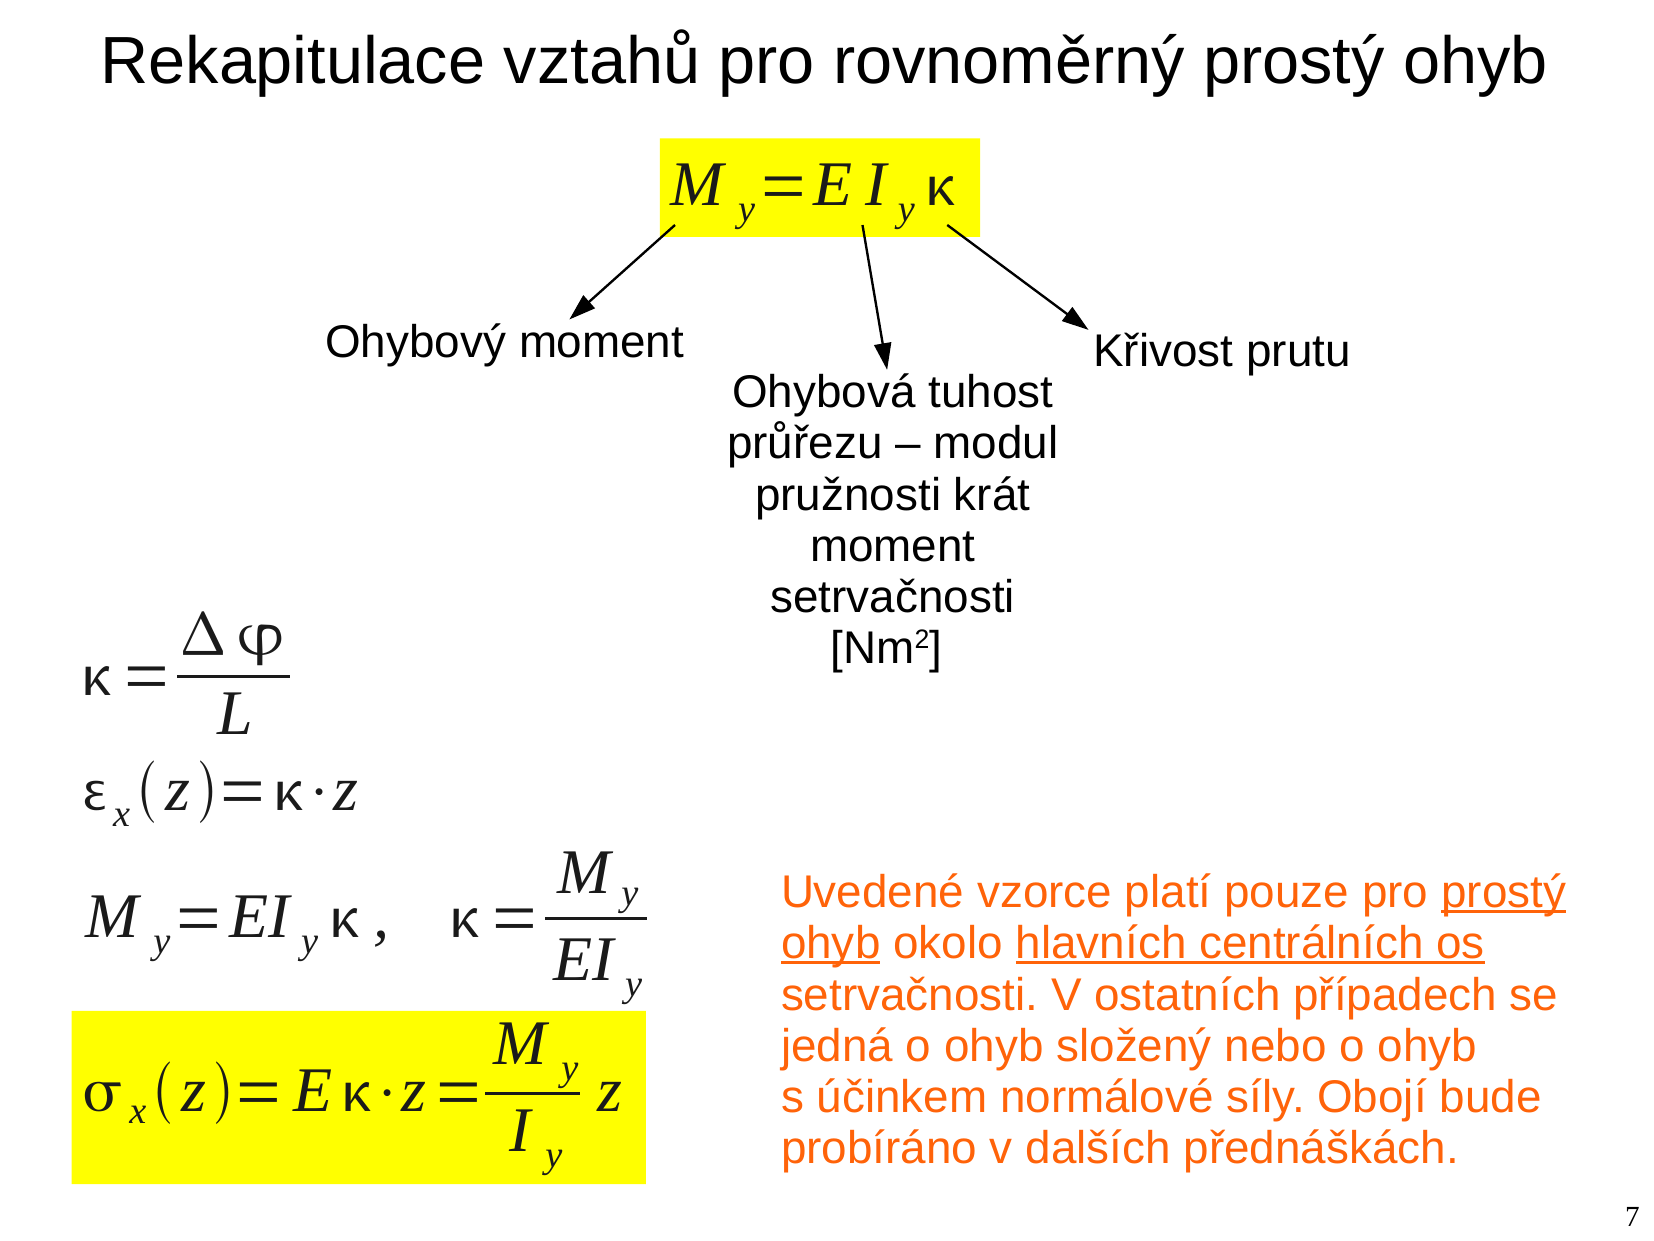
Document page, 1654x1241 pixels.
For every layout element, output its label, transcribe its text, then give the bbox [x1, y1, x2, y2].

text_box Uvedené vzorce platí pouze pro prostý ohyb okolo hlavních centrálních os setrvačnosti. V ostatních případech se jedná o ohyb složený nebo o ohyb s účinkem normálové síly. Obojí bude probíráno v dalších přednáškách. [766, 858, 1595, 1216]
text_box [71, 1176, 646, 1185]
text_box Křivost prutu [1078, 317, 1450, 390]
text_box Ohybová tuhost průřezu – modul pružnosti krát moment setrvačnosti [Nm2] [712, 358, 1084, 716]
text_box [665, 230, 863, 237]
text_box [659, 138, 981, 237]
chart [642, 150, 976, 230]
chart [57, 599, 666, 1176]
text_box [865, 230, 960, 237]
title Rekapitulace vztahů pro rovnoměrný prostý ohyb [37, 8, 1613, 113]
text_box [659, 230, 666, 236]
text_box Ohybový moment [310, 308, 699, 381]
